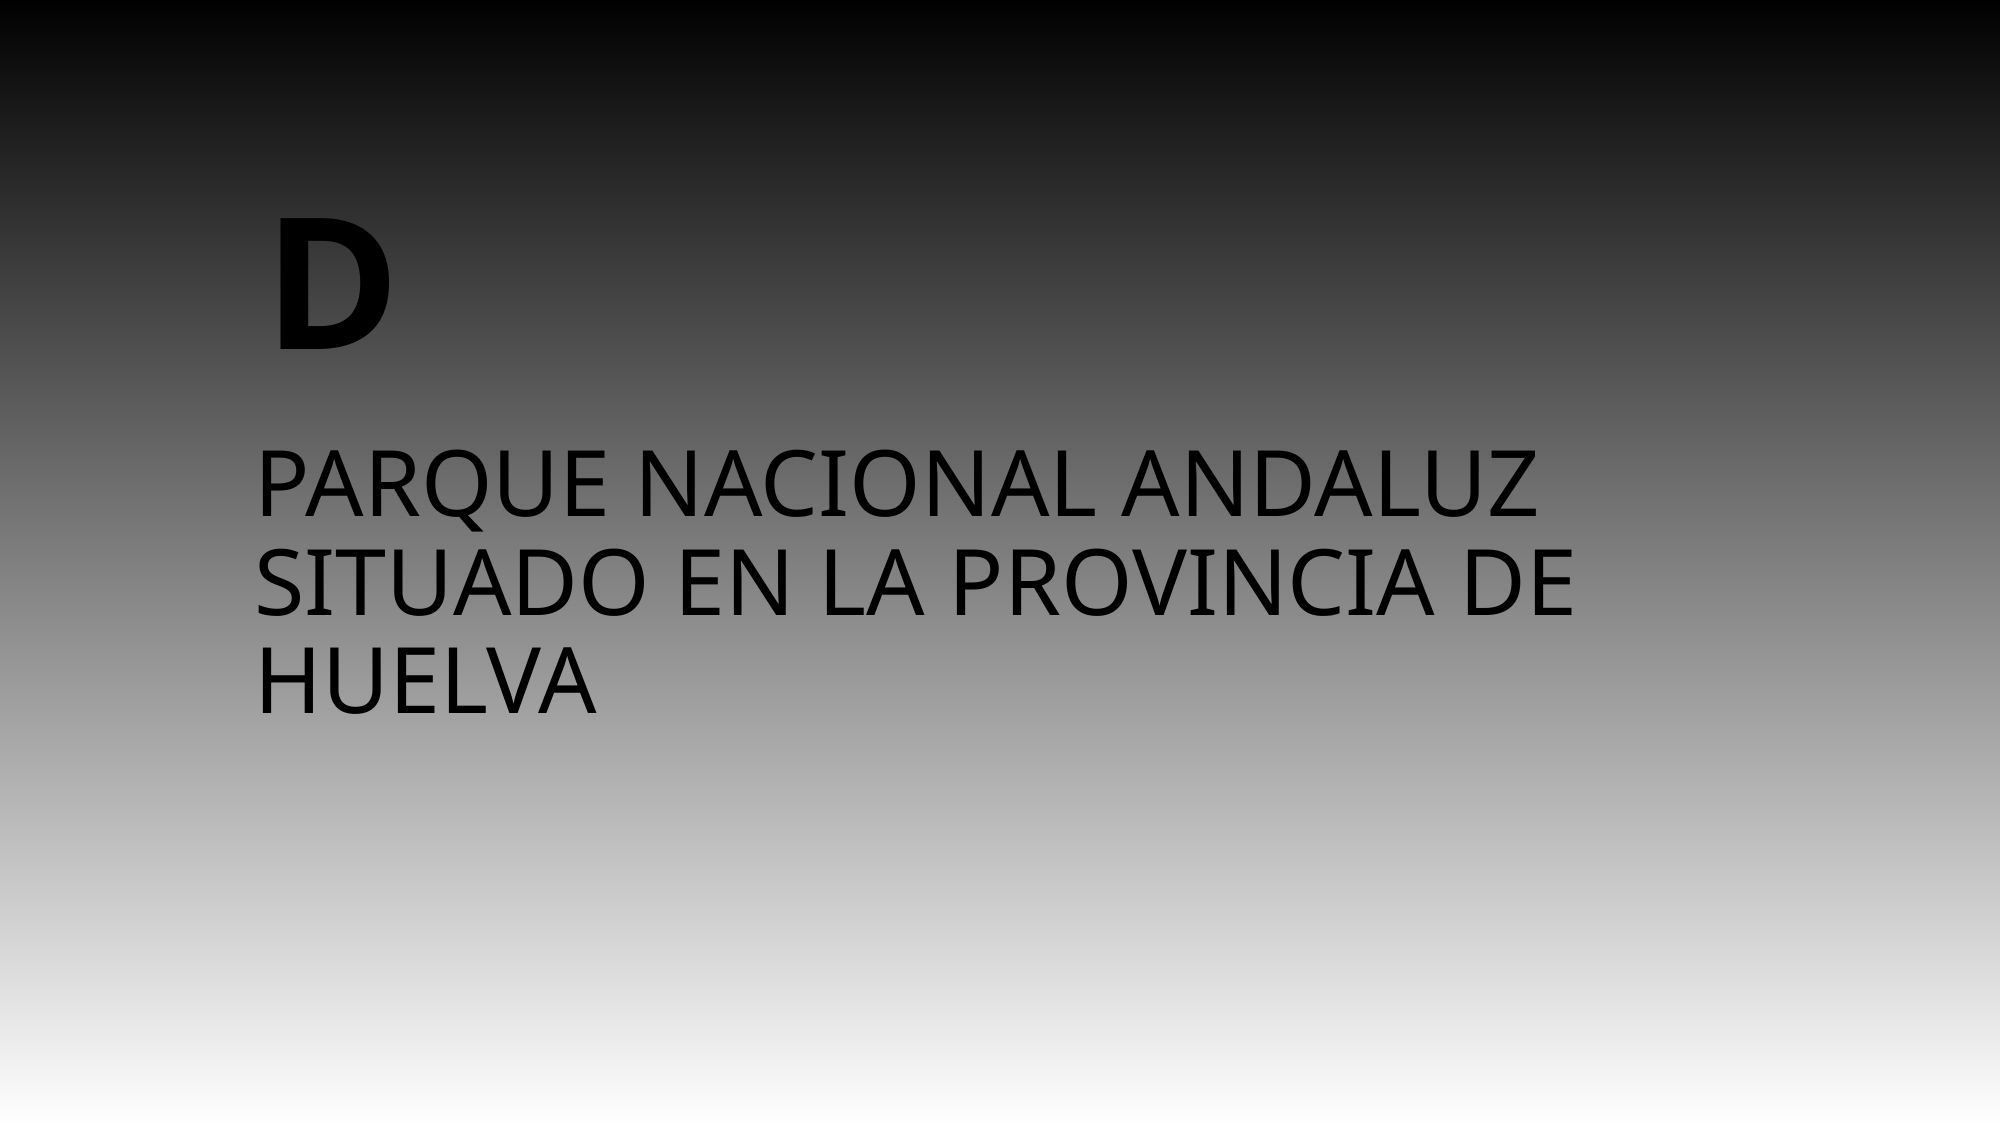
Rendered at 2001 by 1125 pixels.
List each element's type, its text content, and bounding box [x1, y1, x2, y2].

subtitle PARQUE NACIONAL ANDALUZ SITUADO EN LA PROVINCIA DE HUELVA [239, 429, 1740, 702]
title D [249, 184, 1750, 424]
